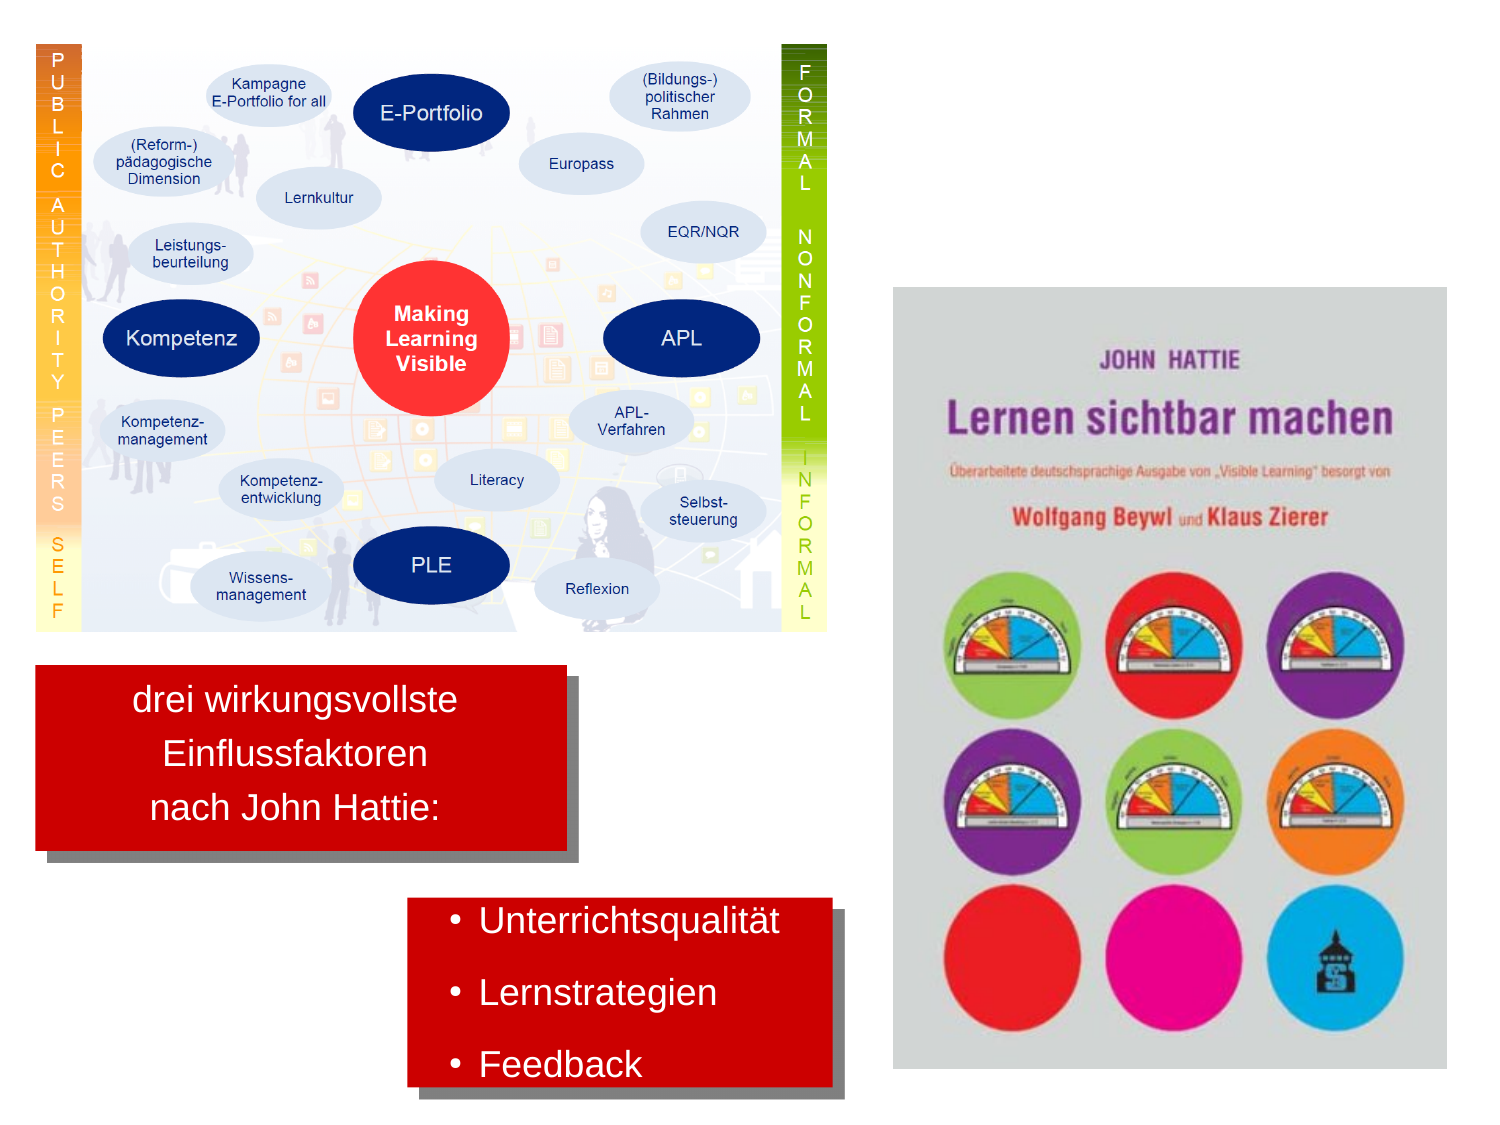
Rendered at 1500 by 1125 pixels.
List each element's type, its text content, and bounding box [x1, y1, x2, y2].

picture [36, 44, 827, 632]
text_box drei wirkungsvollste Einflussfaktoren nach John Hattie: [35, 665, 567, 851]
list Unterrichtsqualität Lernstrategien Feedback [407, 897, 833, 1088]
picture [893, 287, 1447, 1069]
